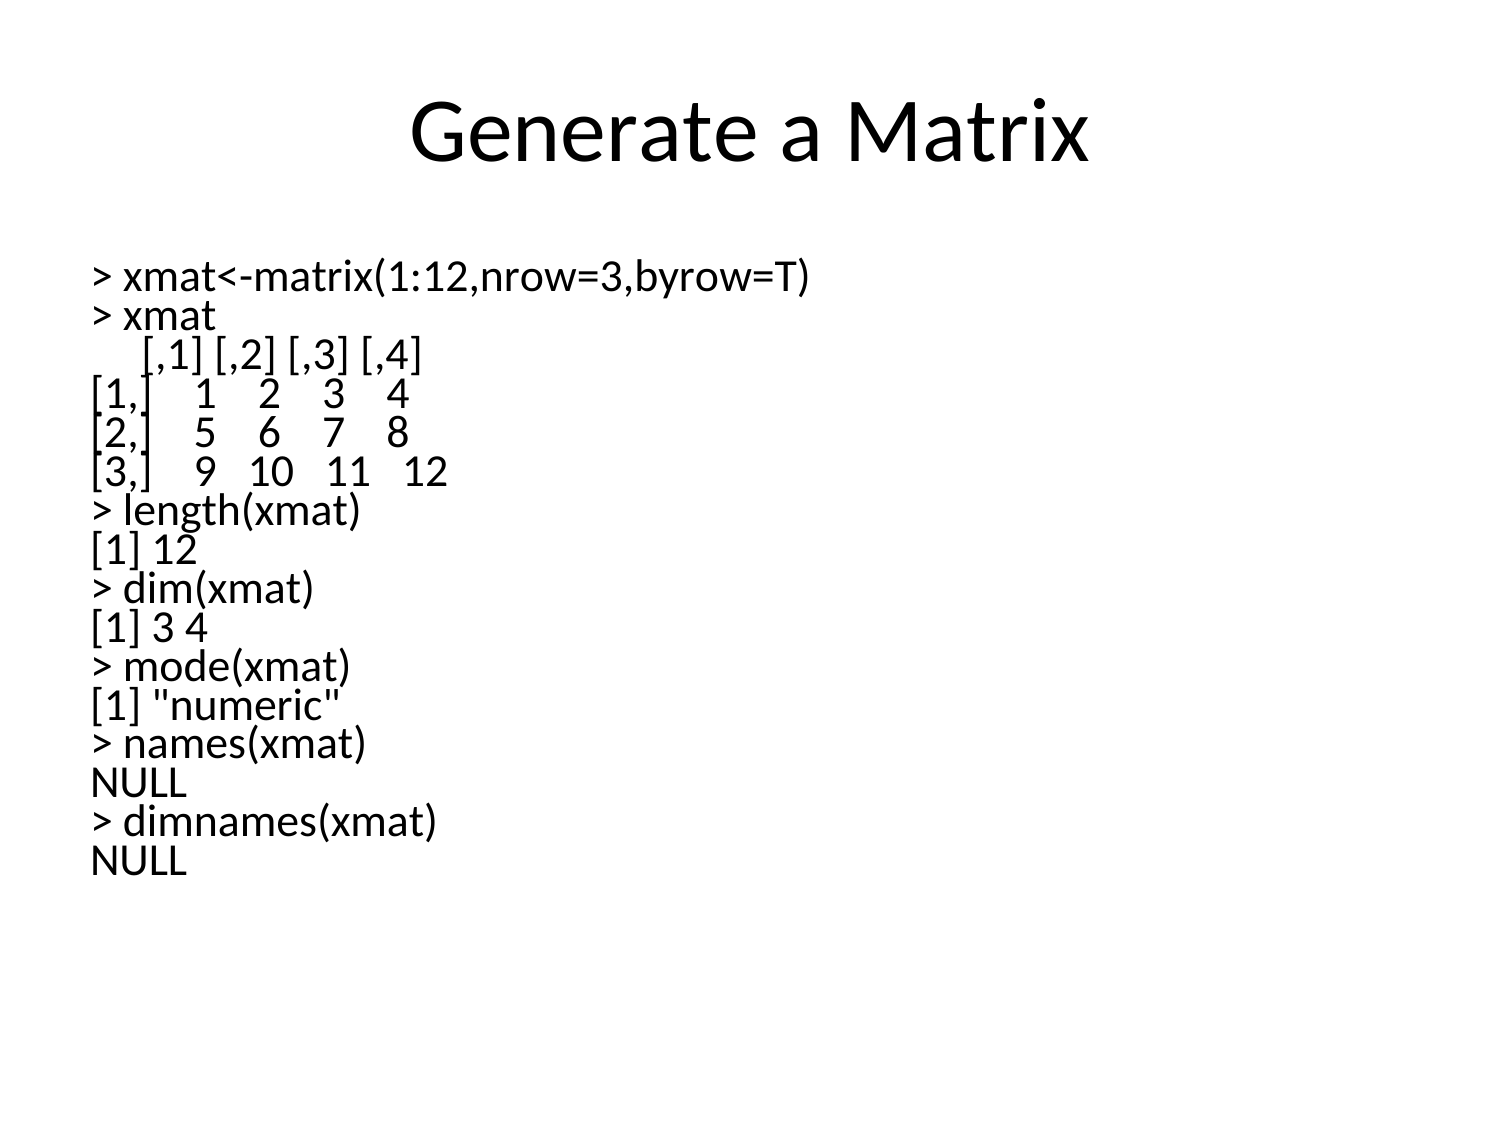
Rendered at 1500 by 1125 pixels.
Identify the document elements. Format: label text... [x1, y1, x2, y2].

title Generate a Matrix [75, 45, 1426, 233]
list > xmat<-matrix(1:12,nrow=3,byrow=T) > xmat [,1] [,2] [,3] [,4] [1,] 1 2 3 4 [2,] 5 6 7 8 [3,] 9 10 11 12 > length(xmat) [1] 12 > dim(xmat) [1] 3 4 > mode(xmat) [1] "numeric" > names(xmat) NULL > dimnames(xmat) NULL [75, 262, 1426, 1006]
